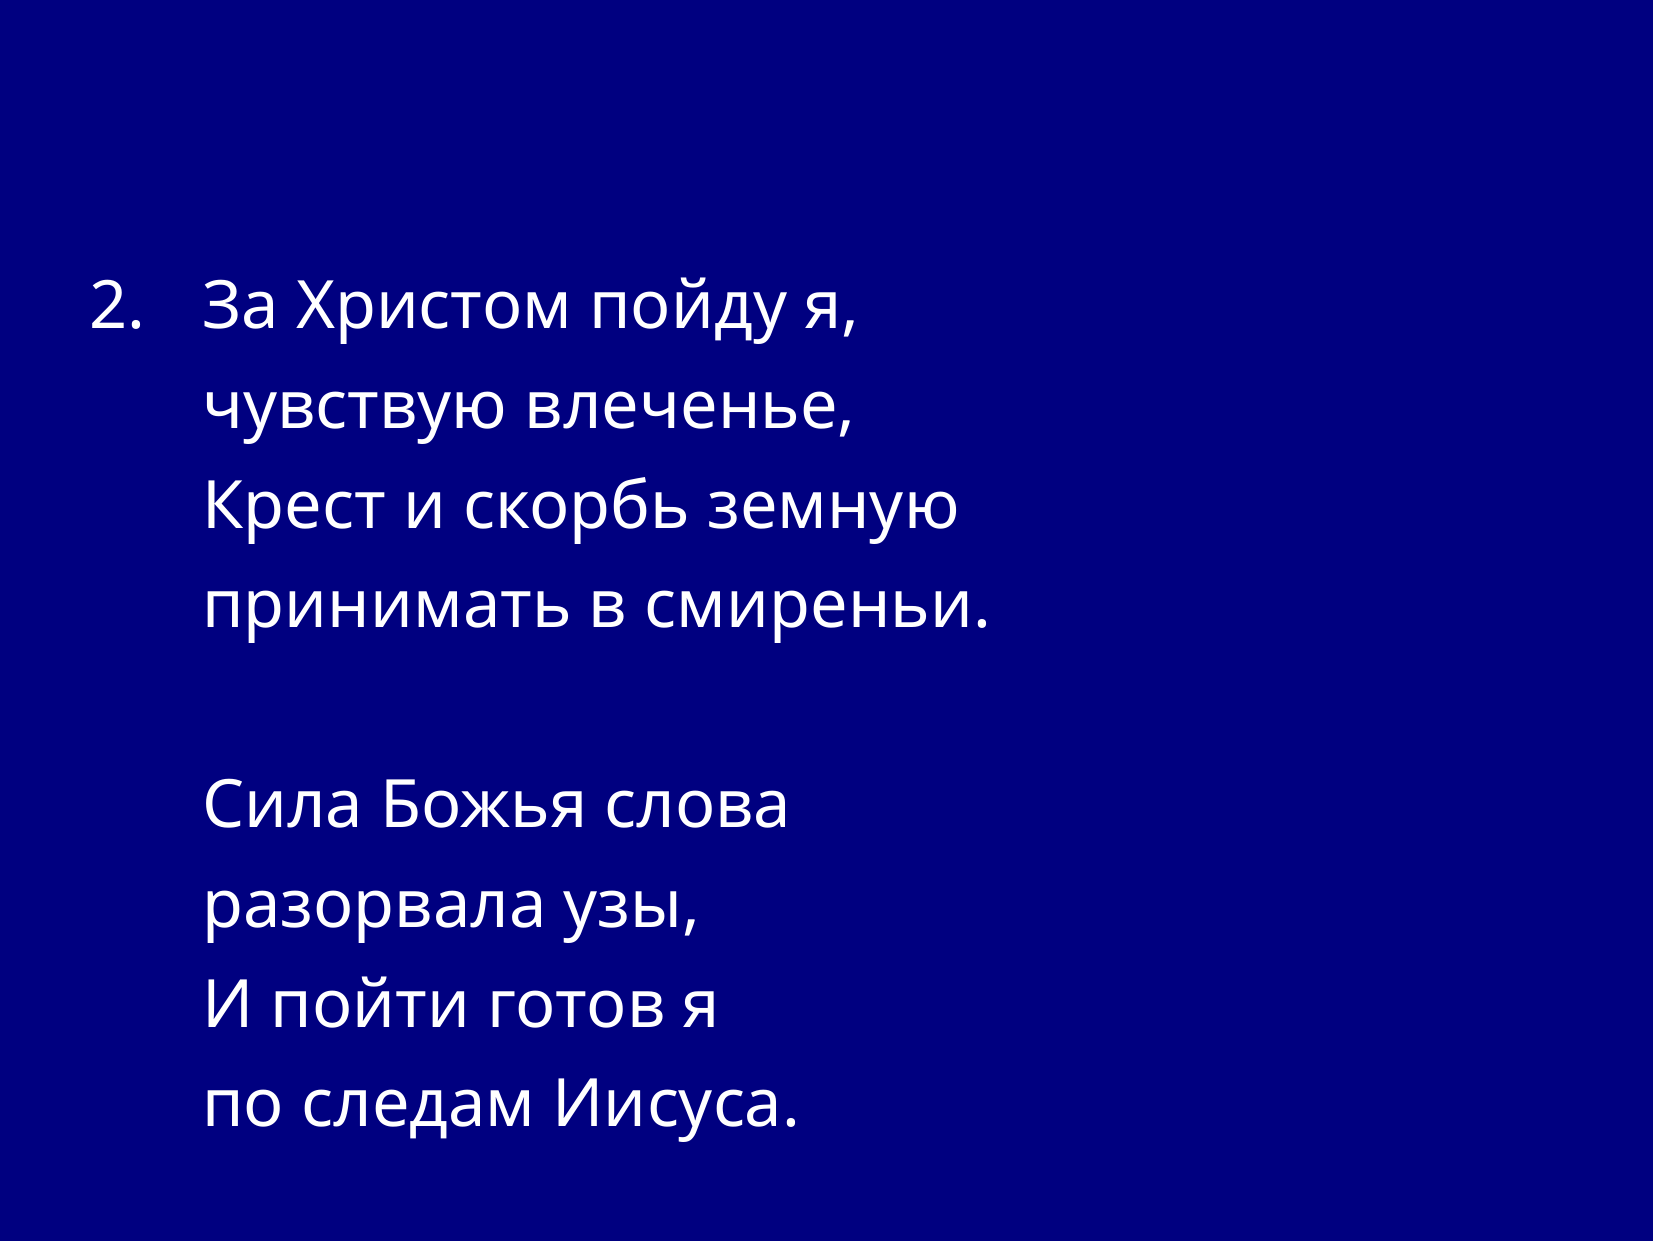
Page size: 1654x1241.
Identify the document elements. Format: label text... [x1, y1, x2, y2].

text_box 2. За Христом пойду я, чувствую влеченье, Крест и скорбь земную принимать в смиреньи. Сила Божья слова разорвала узы, И пойти готов я по следам Иисуса. [75, 150, 1576, 1163]
